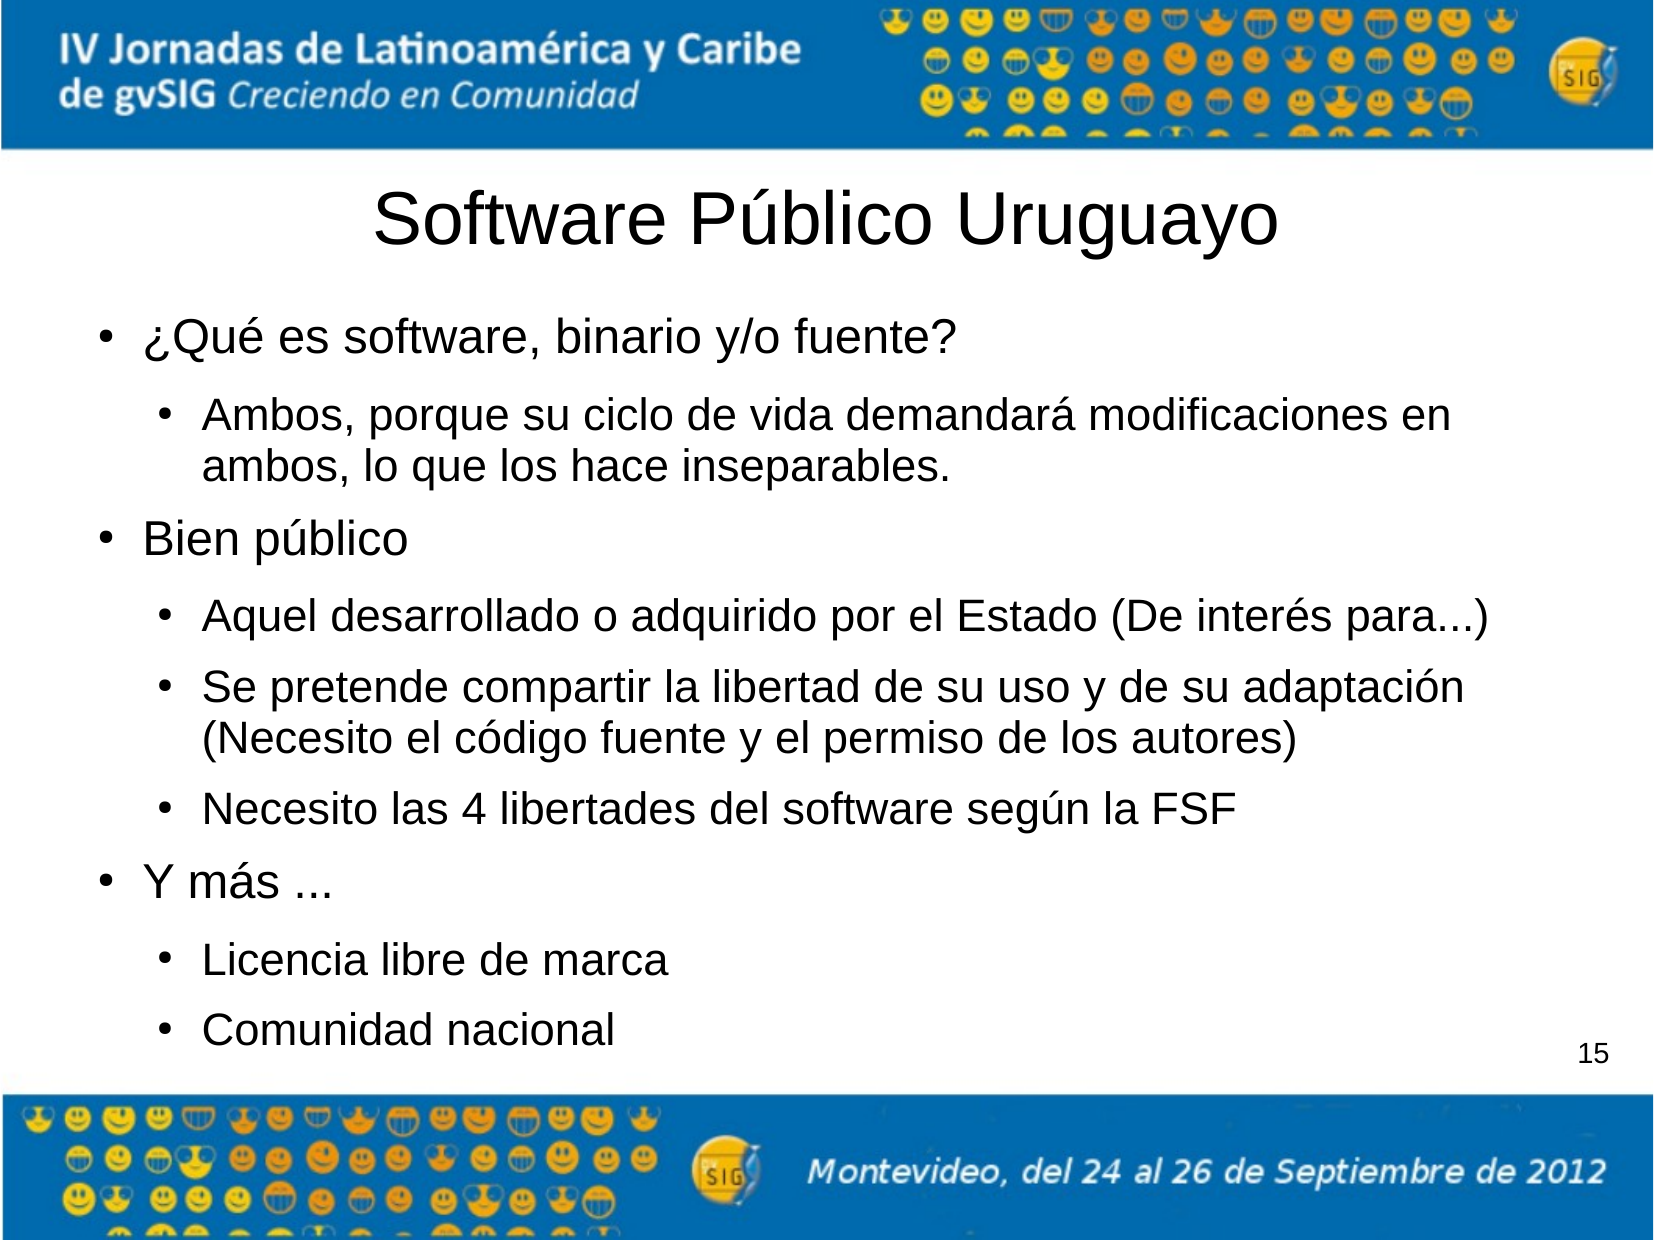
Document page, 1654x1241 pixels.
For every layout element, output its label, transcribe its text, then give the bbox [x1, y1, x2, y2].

list ¿Qué es software, binario y/o fuente? Ambos, porque su ciclo de vida demandará modificaciones en ambos, lo que los hace inseparables. Bien público Aquel desarrollado o adquirido por el Estado (De interés para...) Se pretende compartir la libertad de su uso y de su adaptación (Necesito el código fuente y el permiso de los autores) Necesito las 4 libertades del software según la FSF Y más ... Licencia libre de marca Comunidad nacional [82, 309, 1571, 1070]
picture [0, 0, 1654, 1240]
title Software Público Uruguayo [82, 168, 1571, 269]
